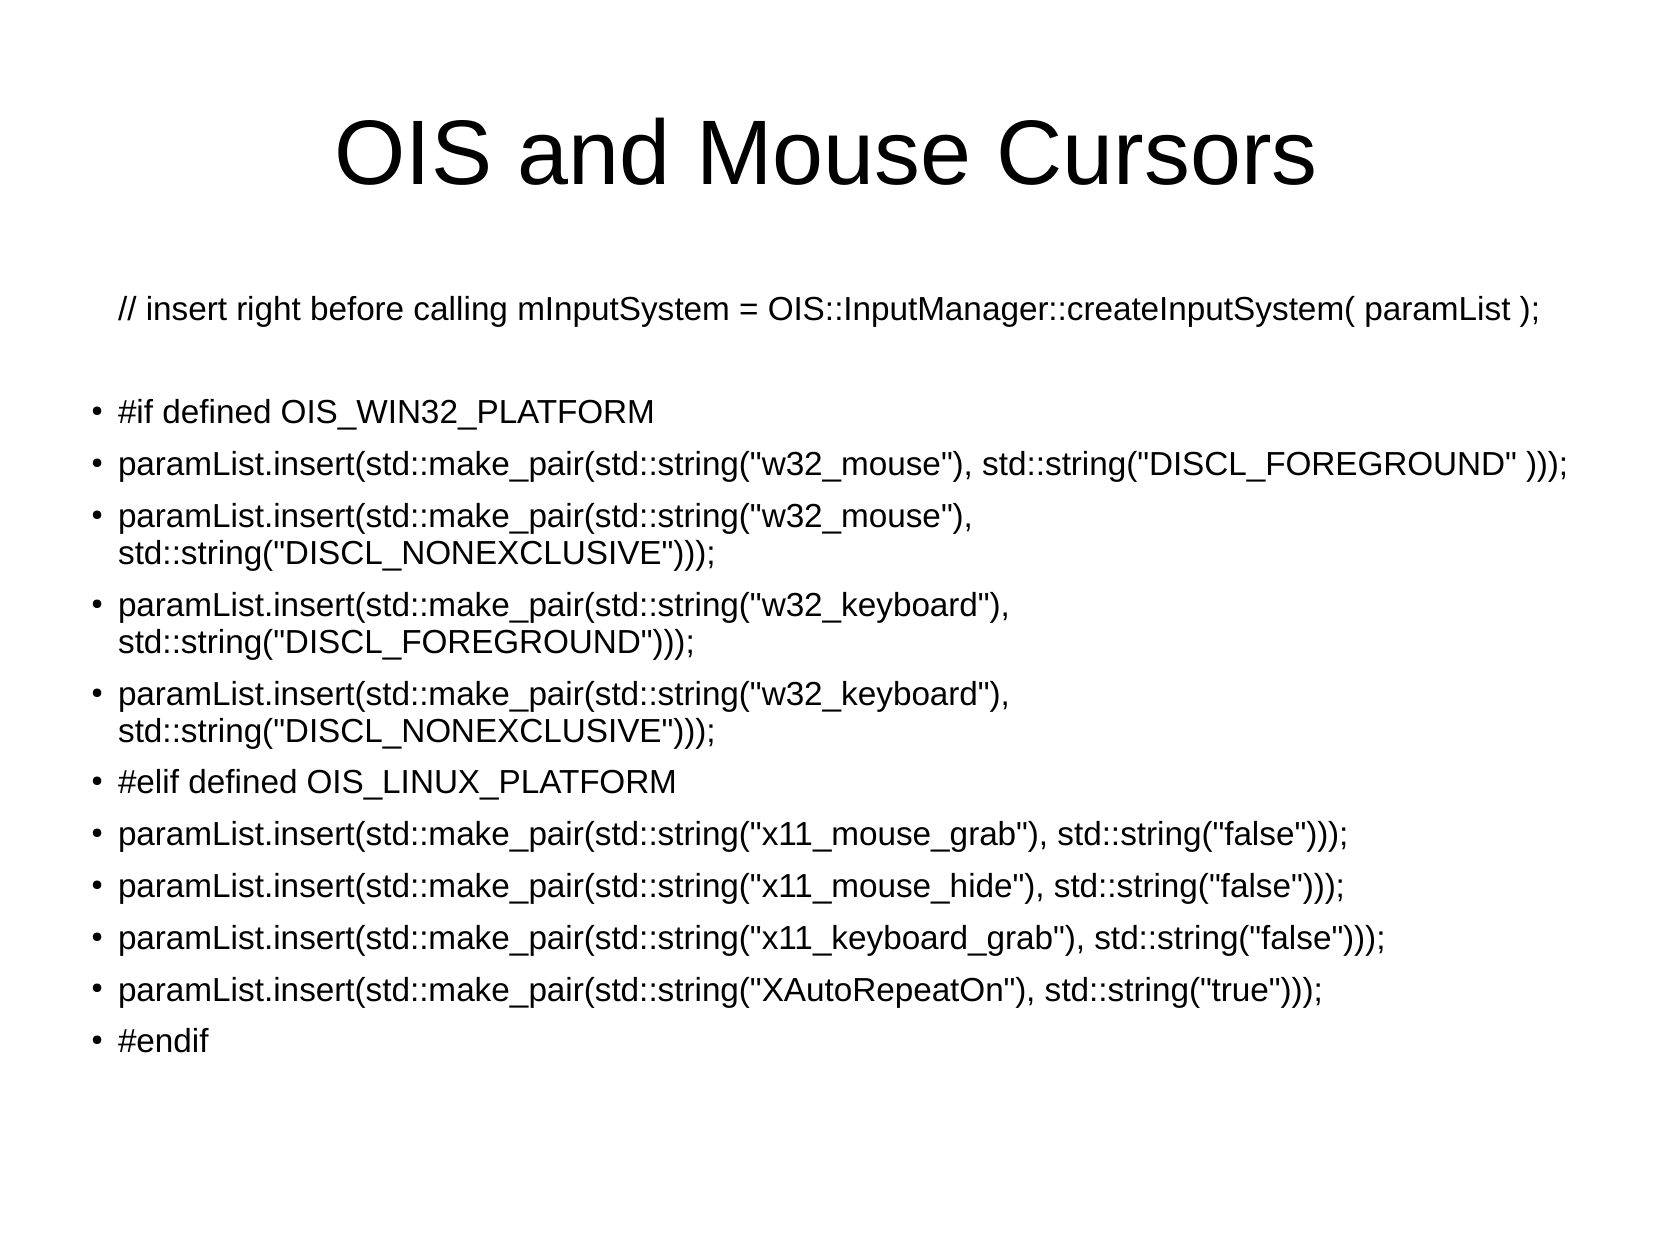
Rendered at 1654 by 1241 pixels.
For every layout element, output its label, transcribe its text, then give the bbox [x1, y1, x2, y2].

list // insert right before calling mInputSystem = OIS::InputManager::createInputSystem( paramList ); #if defined OIS_WIN32_PLATFORM paramList.insert(std::make_pair(std::string("w32_mouse"), std::string("DISCL_FOREGROUND" ))); paramList.insert(std::make_pair(std::string("w32_mouse"), std::string("DISCL_NONEXCLUSIVE"))); paramList.insert(std::make_pair(std::string("w32_keyboard"), std::string("DISCL_FOREGROUND"))); paramList.insert(std::make_pair(std::string("w32_keyboard"), std::string("DISCL_NONEXCLUSIVE"))); #elif defined OIS_LINUX_PLATFORM paramList.insert(std::make_pair(std::string("x11_mouse_grab"), std::string("false"))); paramList.insert(std::make_pair(std::string("x11_mouse_hide"), std::string("false"))); paramList.insert(std::make_pair(std::string("x11_keyboard_grab"), std::string("false"))); paramList.insert(std::make_pair(std::string("XAutoRepeatOn"), std::string("true"))); #endif [82, 290, 1571, 1109]
title OIS and Mouse Cursors [82, 56, 1571, 250]
